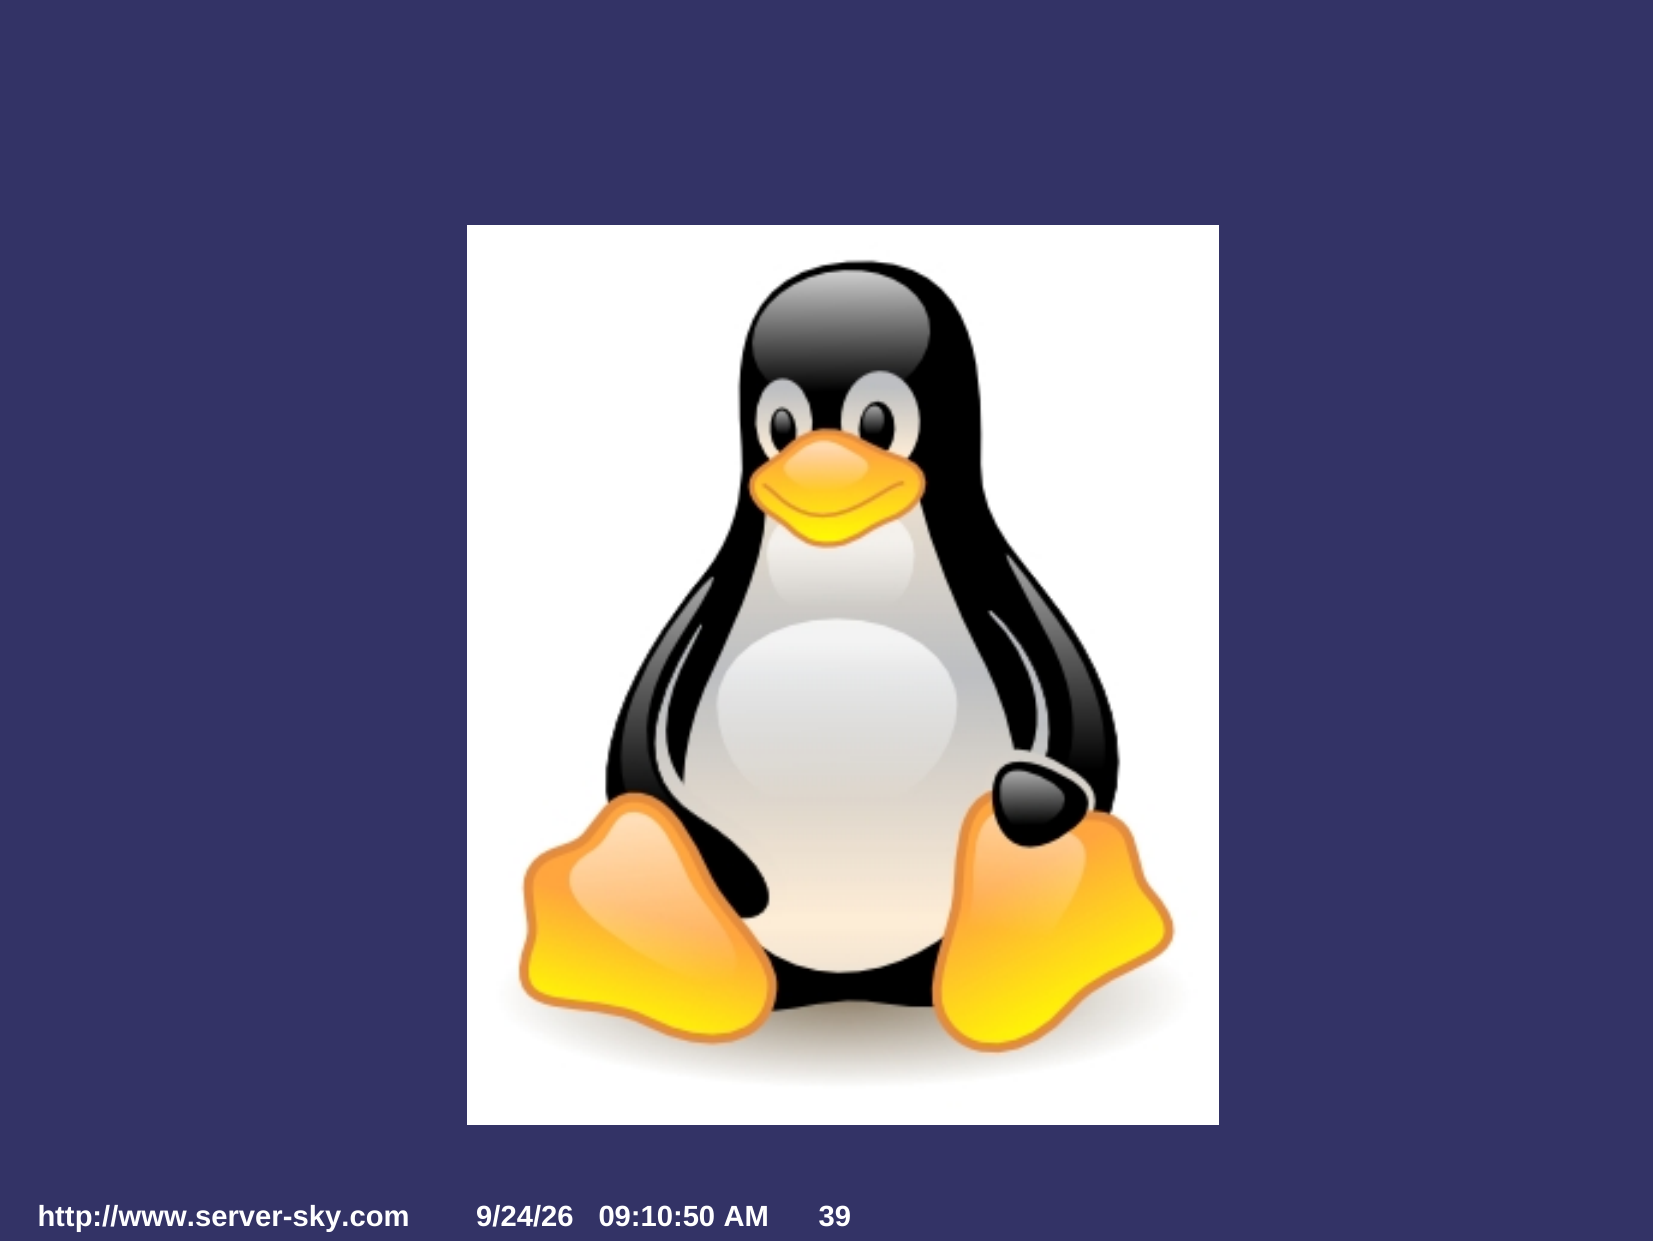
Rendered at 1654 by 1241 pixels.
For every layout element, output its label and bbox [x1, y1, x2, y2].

picture [467, 225, 1219, 1126]
